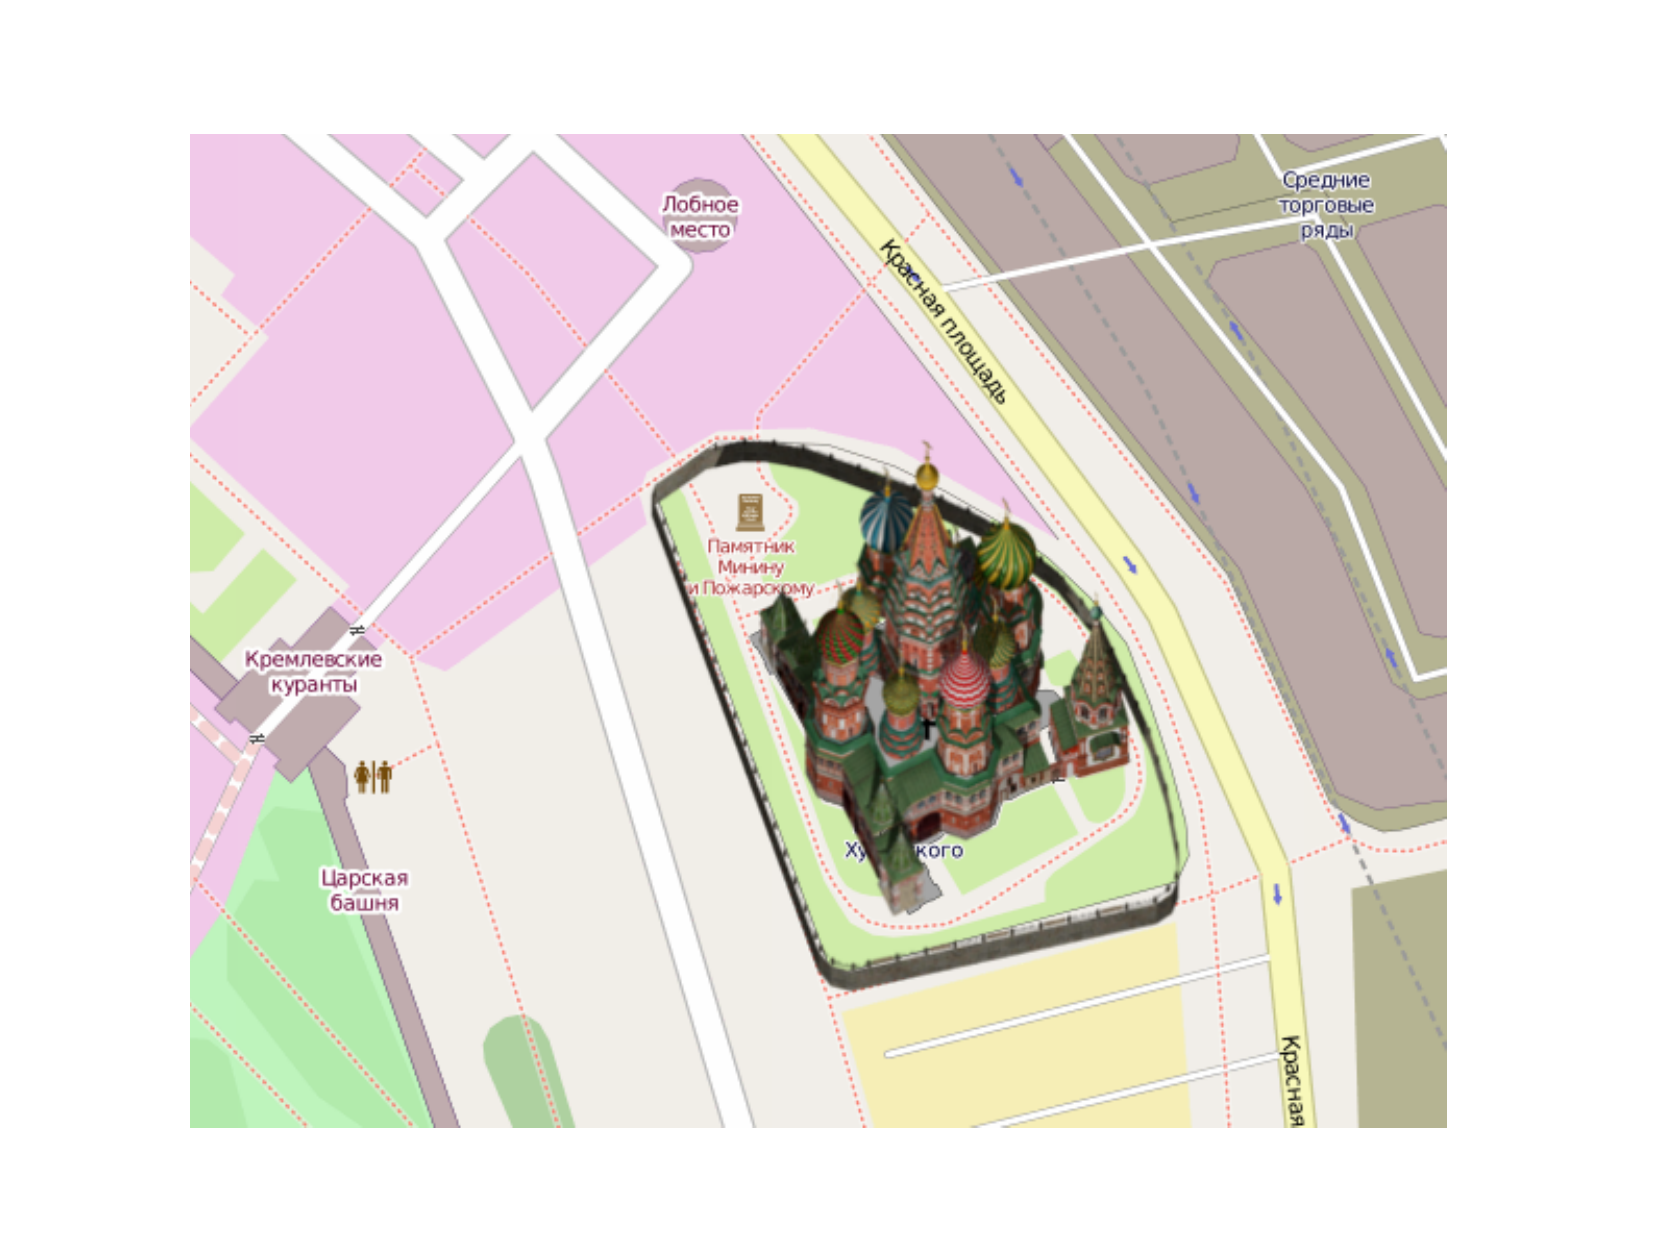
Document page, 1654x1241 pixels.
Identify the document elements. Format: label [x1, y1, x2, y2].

picture [190, 134, 1447, 1128]
